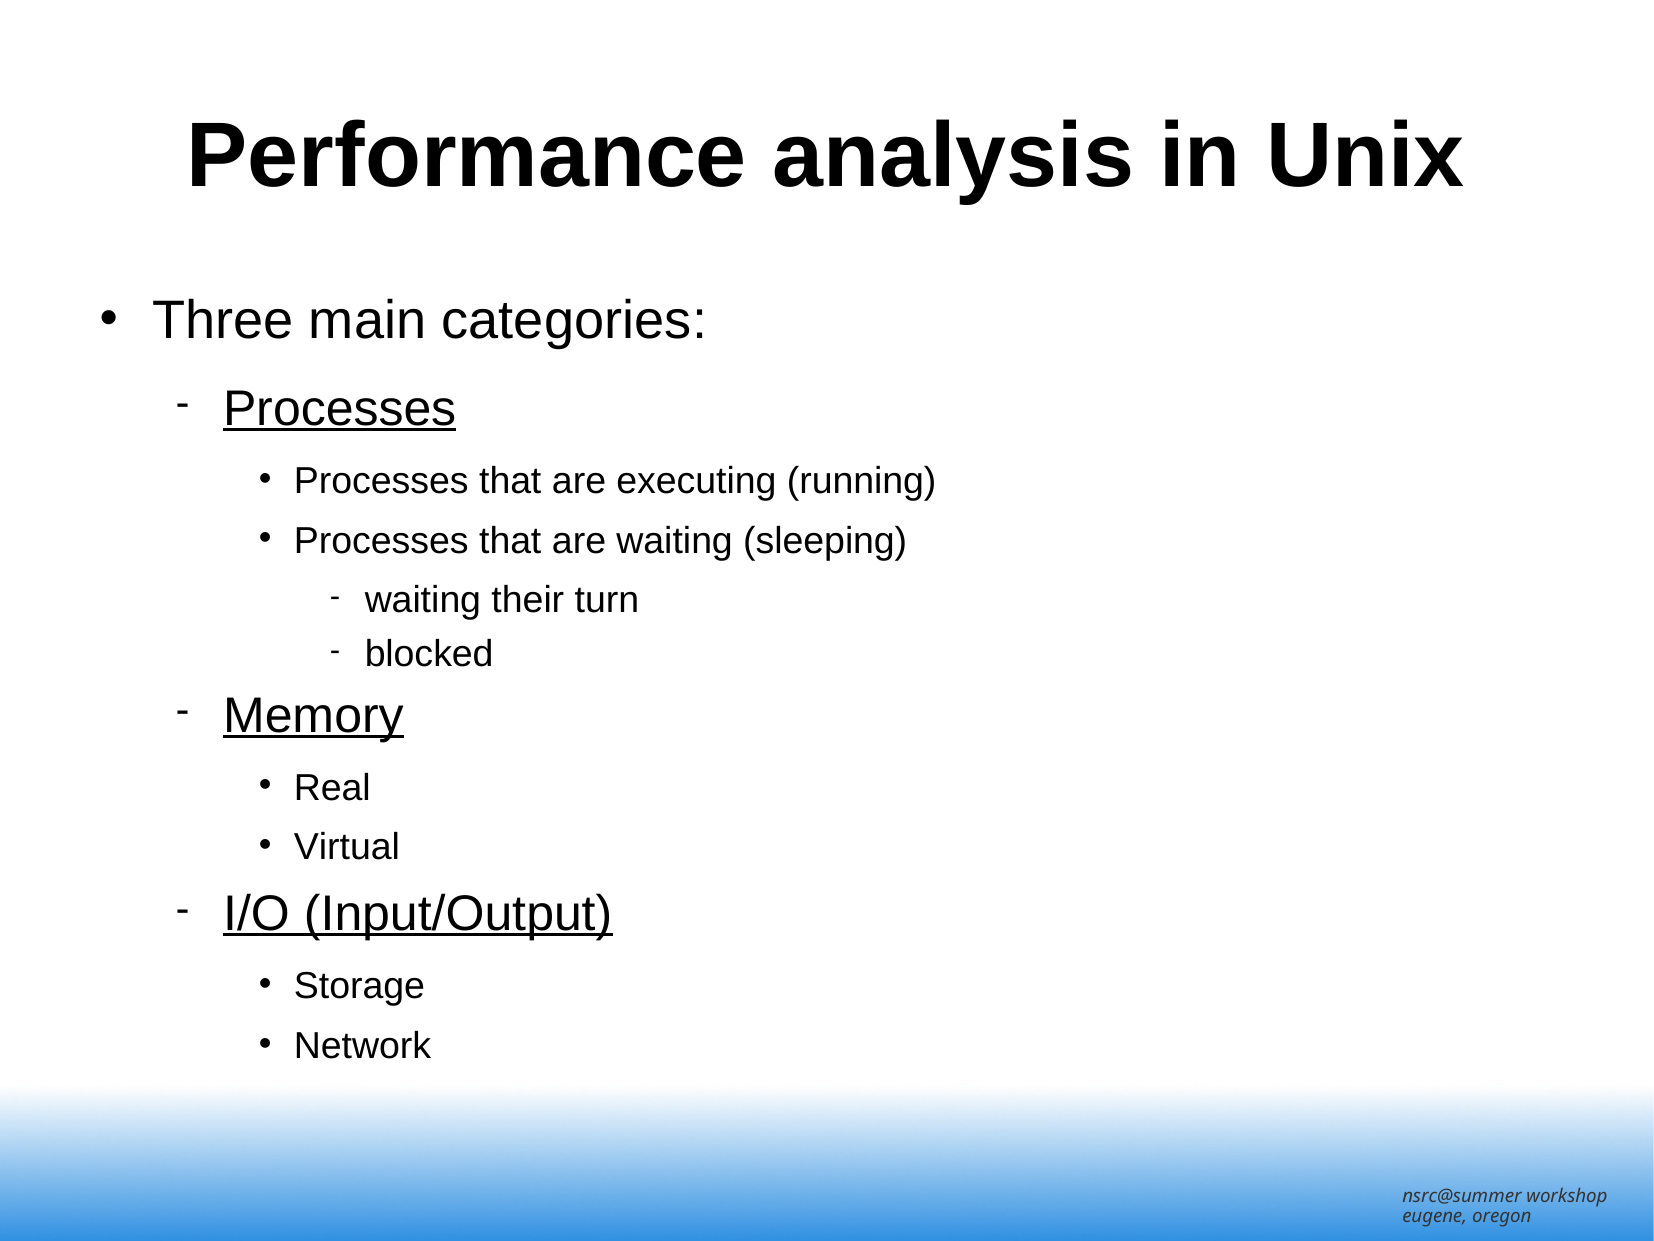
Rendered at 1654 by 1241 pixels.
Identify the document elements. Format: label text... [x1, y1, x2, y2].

list Three main categories: Processes Processes that are executing (running)‏ Processes that are waiting (sleeping)‏ waiting their turn blocked Memory Real Virtual I/O (Input/Output)‏ Storage Network [82, 290, 1571, 1109]
title Performance analysis in Unix [82, 49, 1571, 257]
picture [0, 1083, 1654, 1241]
